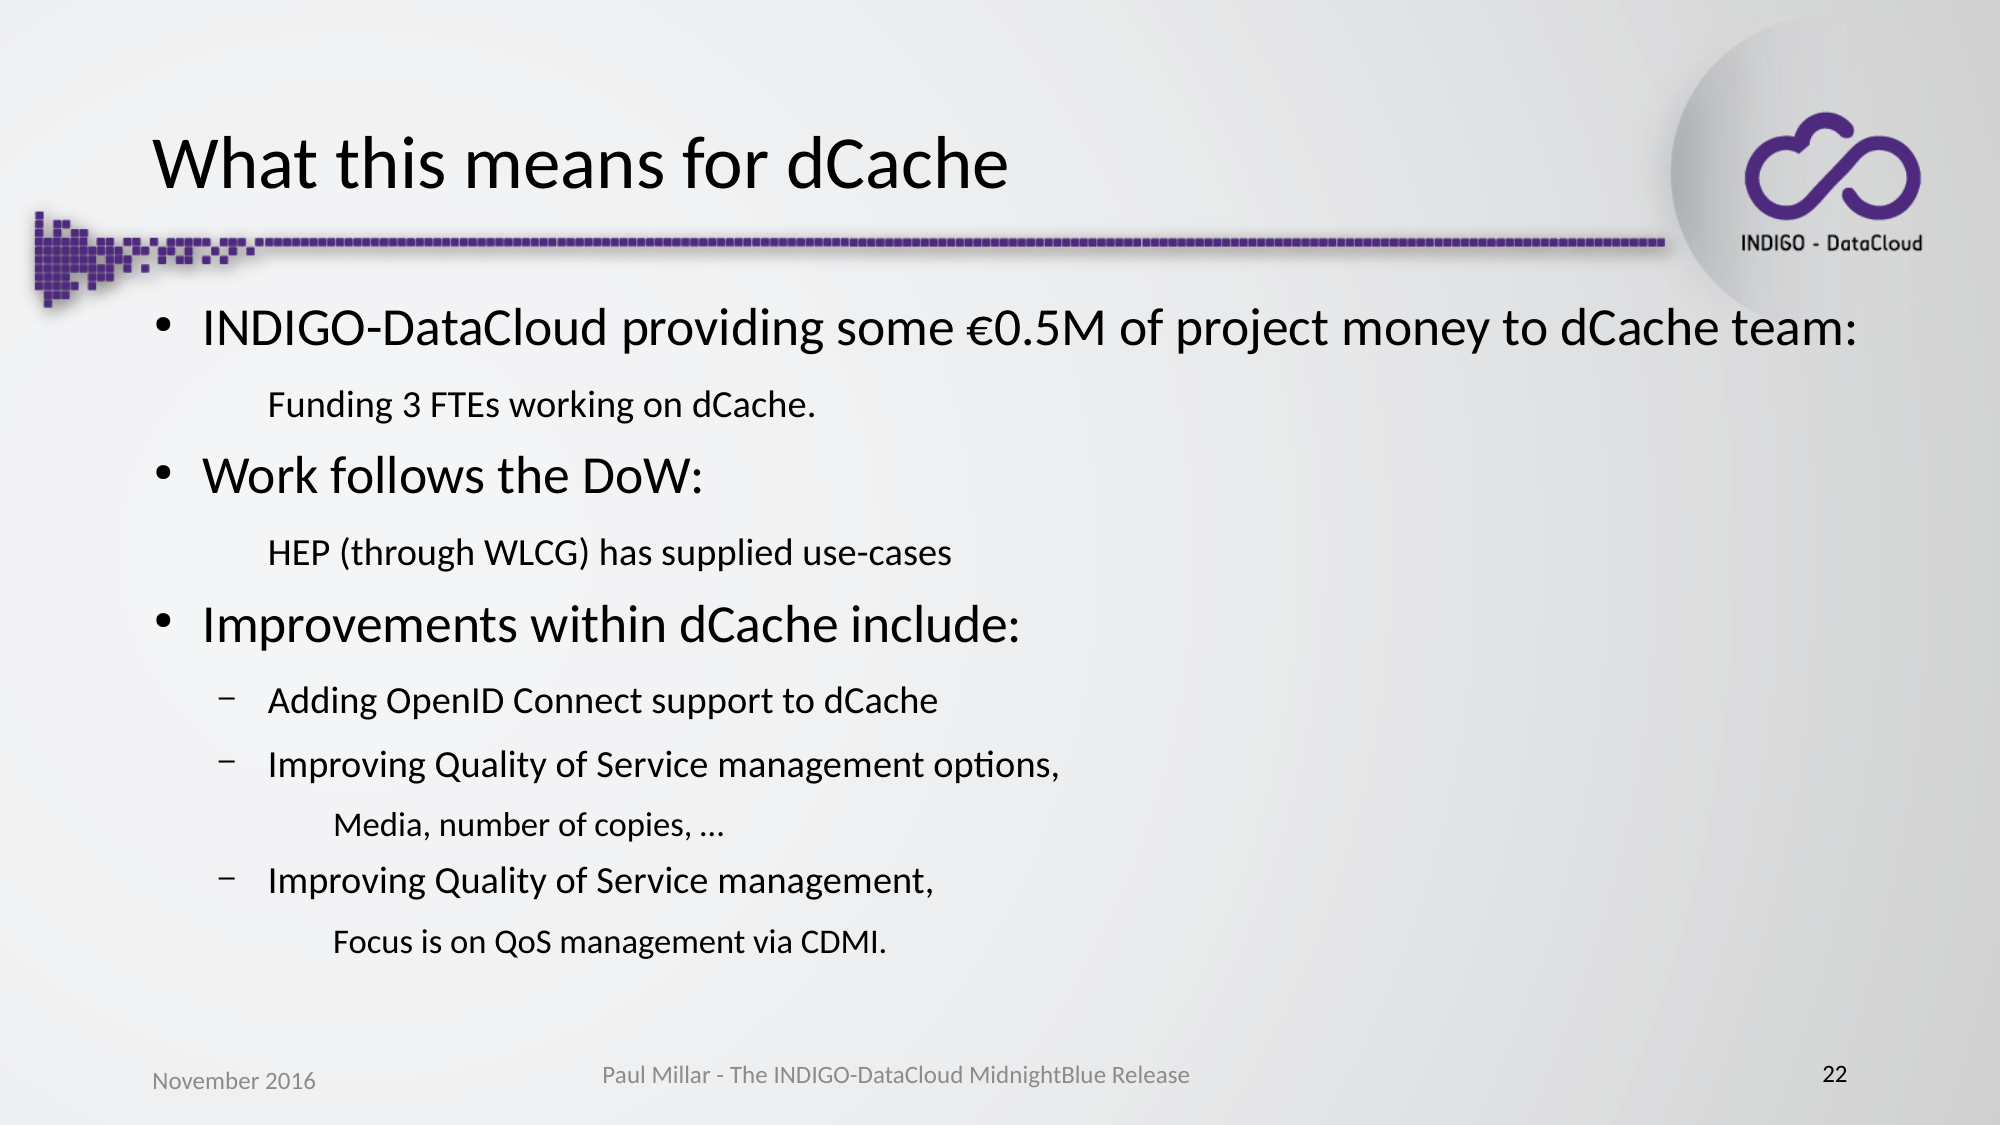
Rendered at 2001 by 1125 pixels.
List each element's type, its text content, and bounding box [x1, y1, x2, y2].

text_box <number> [1702, 1042, 1863, 1103]
text_box Paul Millar - The INDIGO-DataCloud MidnightBlue Release [587, 1043, 1413, 1104]
text_box November 2016 [137, 1049, 588, 1110]
list INDIGO-DataCloud providing some €0.5M of project money to dCache team: Funding 3 FTEs working on dCache. Work follows the DoW: HEP (through WLCG) has supplied use-cases Improvements within dCache include: Adding OpenID Connect support to dCache Improving Quality of Service management options, Media, number of copies, … Improving Quality of Service management, Focus is on QoS management via CDMI. [137, 299, 1863, 1014]
picture [0, 0, 2000, 1125]
title What this means for dCache [137, 55, 1863, 273]
